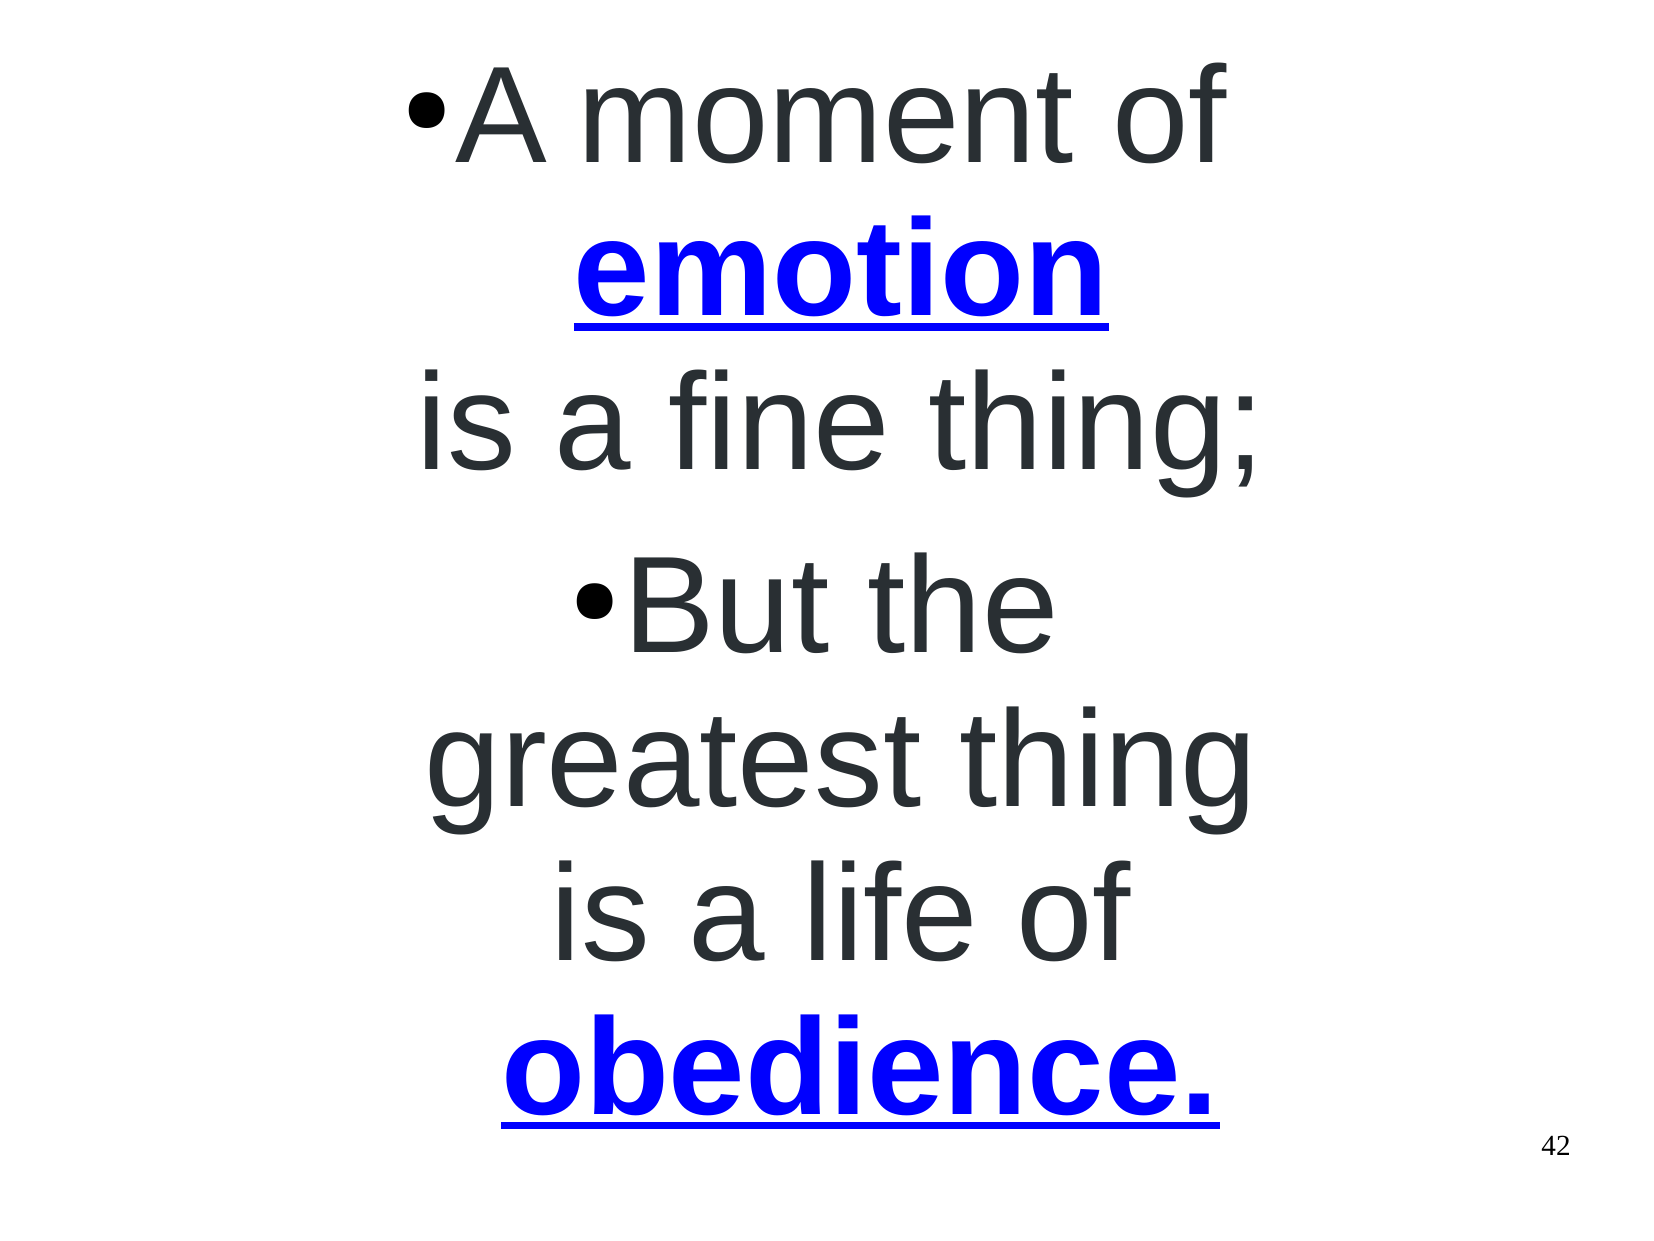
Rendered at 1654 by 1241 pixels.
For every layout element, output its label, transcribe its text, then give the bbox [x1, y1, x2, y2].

list A moment of emotion is a fine thing; But the greatest thing is a life of obedience. [37, 37, 1613, 1201]
